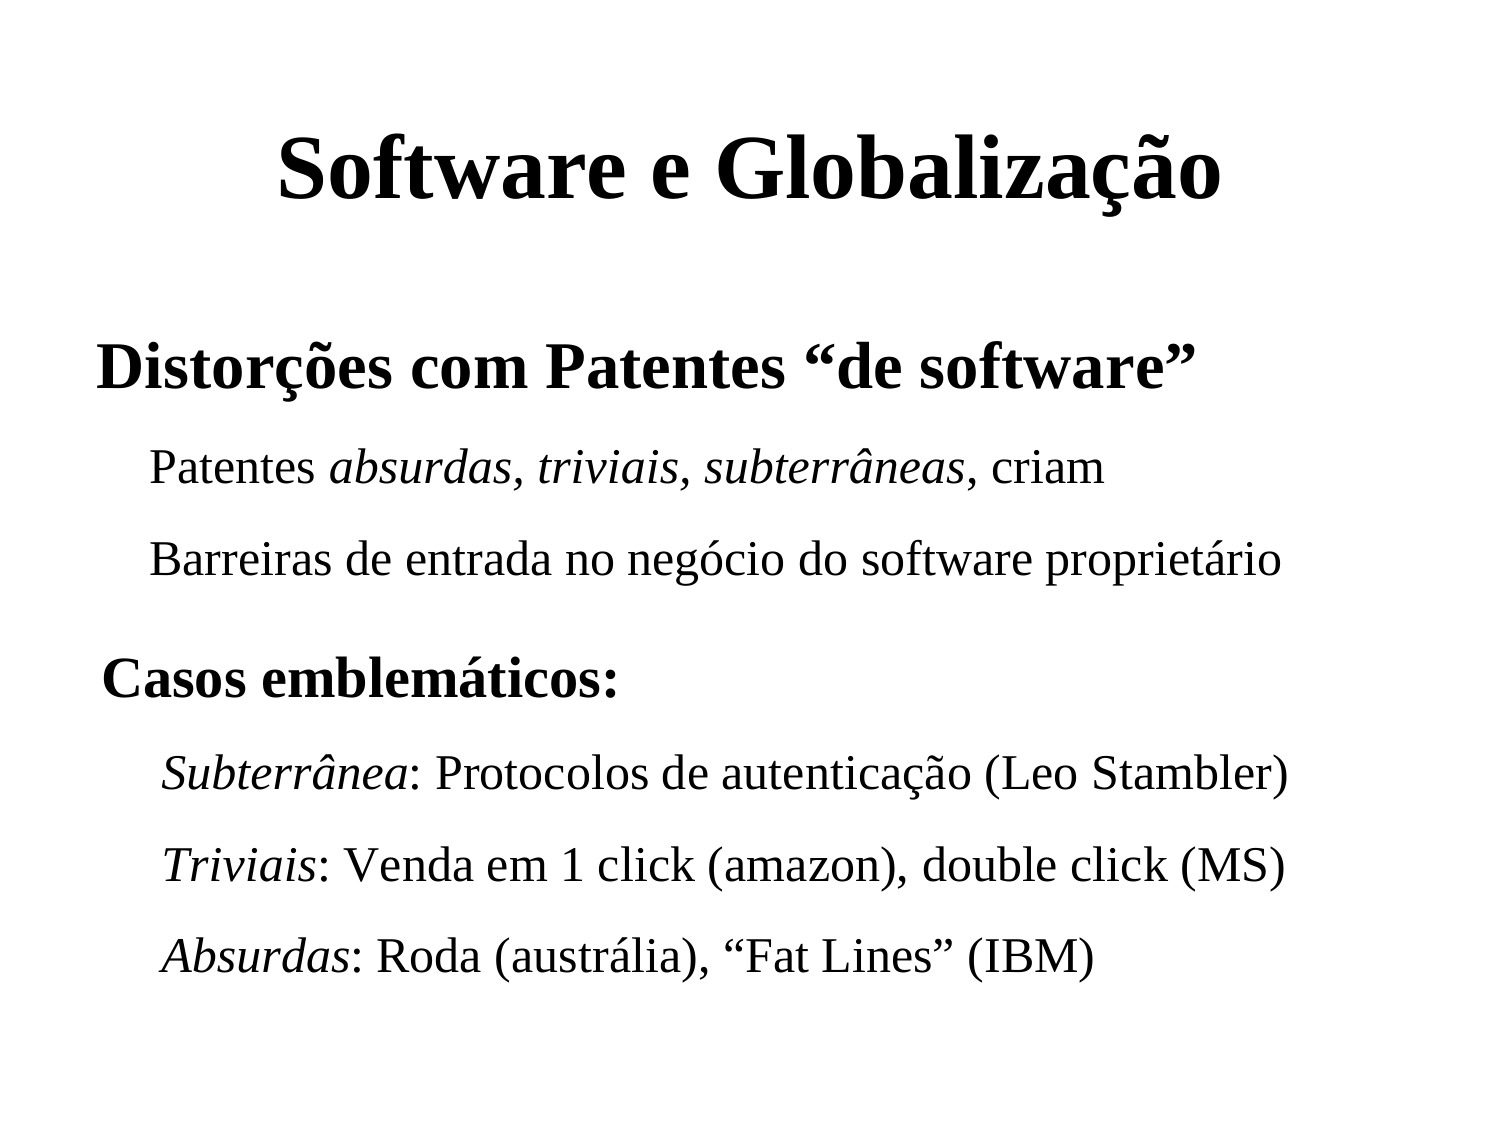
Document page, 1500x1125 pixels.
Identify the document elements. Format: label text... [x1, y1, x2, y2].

text_box Distorções com Patentes “de software” Patentes absurdas, triviais, subterrâneas, criam Barreiras de entrada no negócio do software proprietário Casos emblemáticos: Subterrânea: Protocolos de autenticação (Leo Stambler) Triviais: Venda em 1 click (amazon), double click (MS) Absurdas: Roda (austrália), “Fat Lines” (IBM) [96, 324, 1342, 988]
title Software e Globalização [100, 70, 1401, 259]
